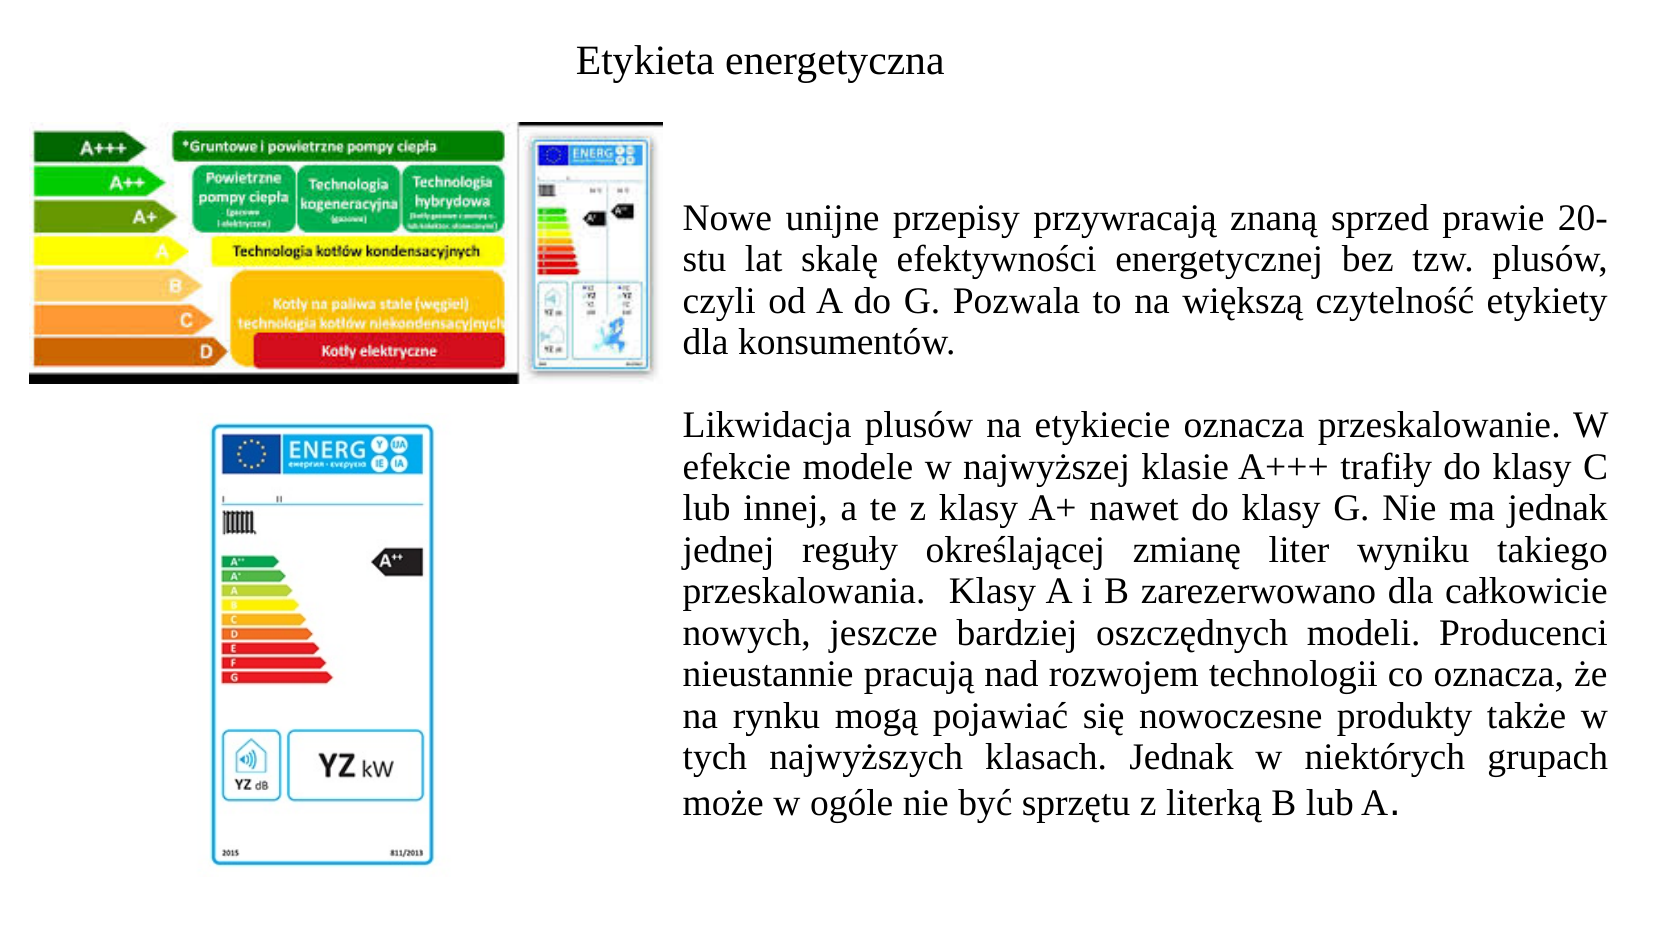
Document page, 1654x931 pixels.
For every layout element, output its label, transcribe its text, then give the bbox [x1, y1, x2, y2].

picture [29, 413, 618, 877]
picture [29, 122, 663, 384]
text_box Etykieta energetyczna [561, 29, 1002, 91]
text_box Nowe unijne przepisy przywracają znaną sprzed prawie 20-stu lat skalę efektywności energetycznej bez tzw. plusów, czyli od A do G. Pozwala to na większą czytelność etykiety dla konsumentów. Likwidacja plusów na etykiecie oznacza przeskalowanie. W efekcie modele w najwyższej klasie A+++ trafiły do klasy C lub innej, a te z klasy A+ nawet do klasy G. Nie ma jednak jednej reguły określającej zmianę liter wyniku takiego przeskalowania. Klasy A i B zarezerwowano dla całkowicie nowych, jeszcze bardziej oszczędnych modeli. Producenci nieustannie pracują nad rozwojem technologii co oznacza, że na rynku mogą pojawiać się nowoczesne produkty także w tych najwyższych klasach. Jednak w niektórych grupach może w ogóle nie być sprzętu z literką B lub A. [667, 147, 1625, 854]
